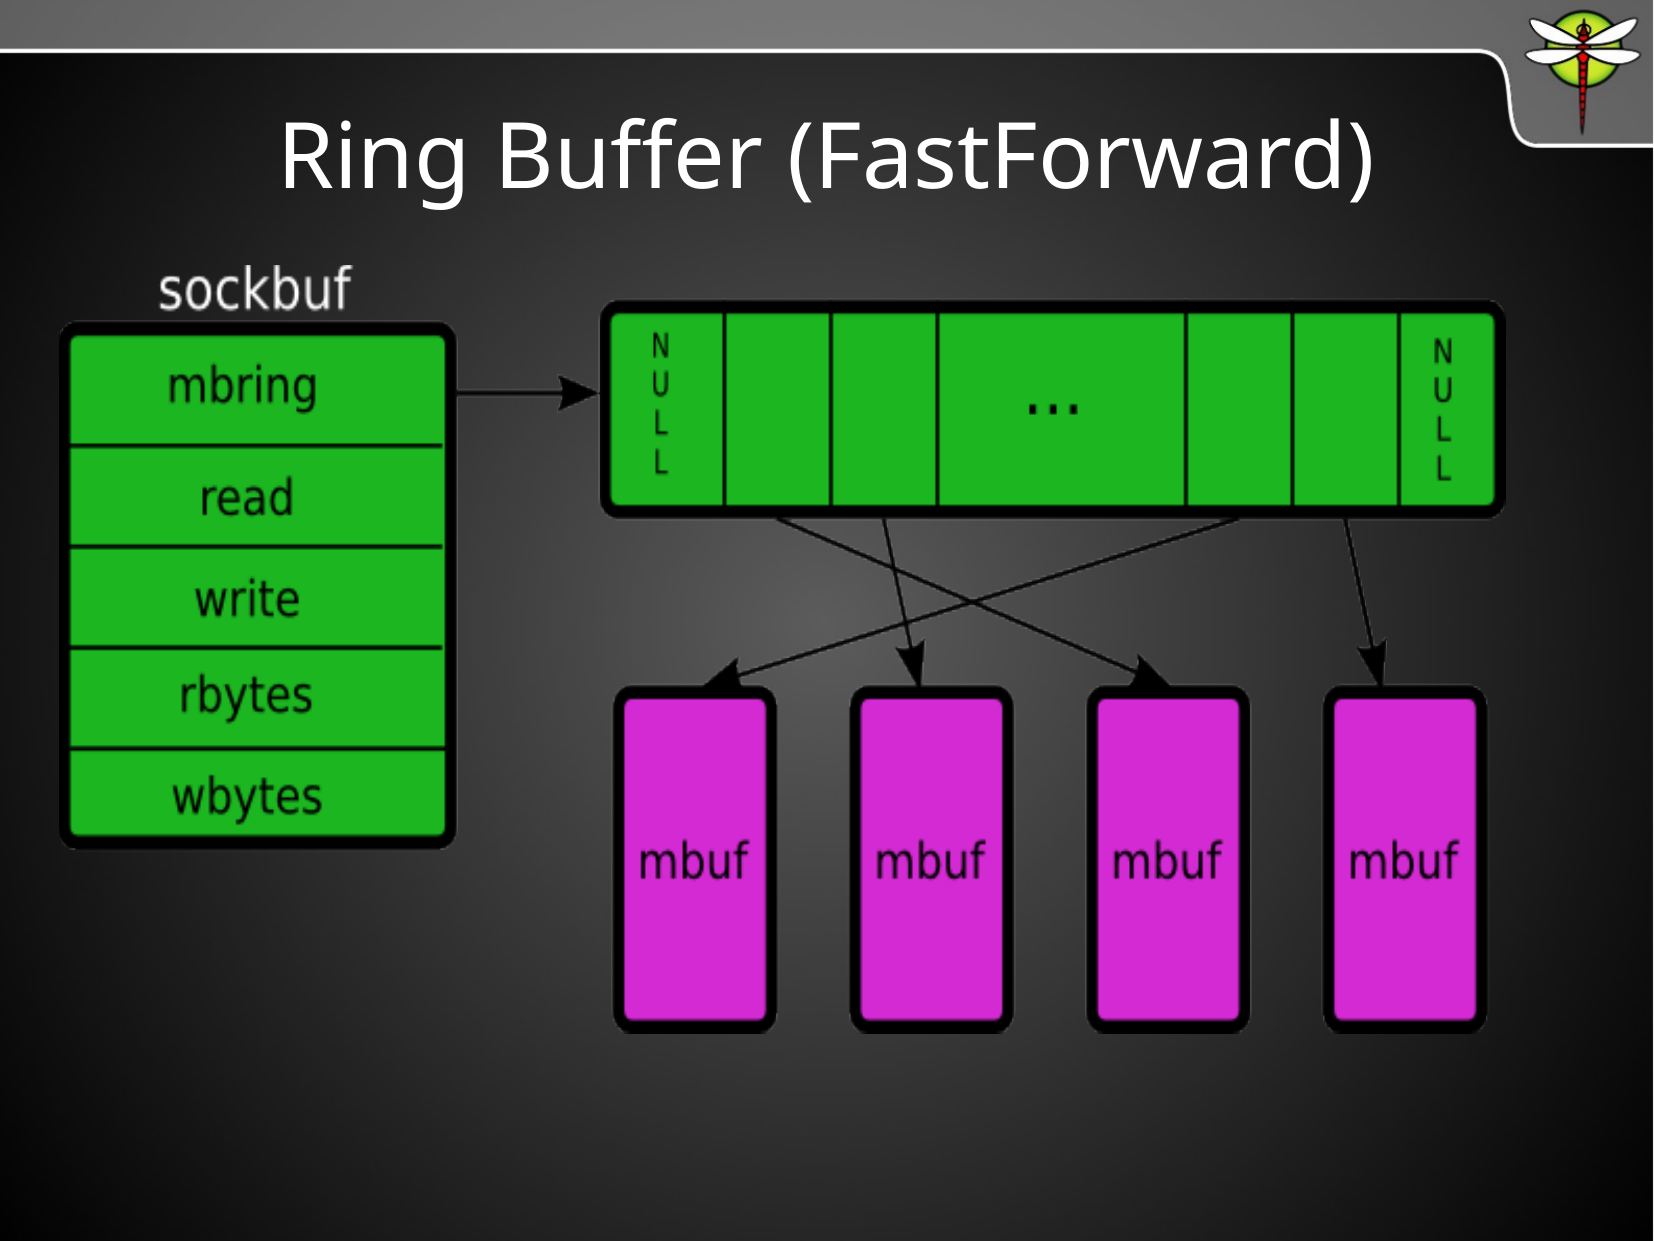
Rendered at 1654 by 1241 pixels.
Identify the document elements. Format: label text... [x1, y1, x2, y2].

title Ring Buffer (FastForward) [82, 56, 1571, 250]
picture [0, 0, 1654, 1241]
chart [82, 290, 1571, 1109]
